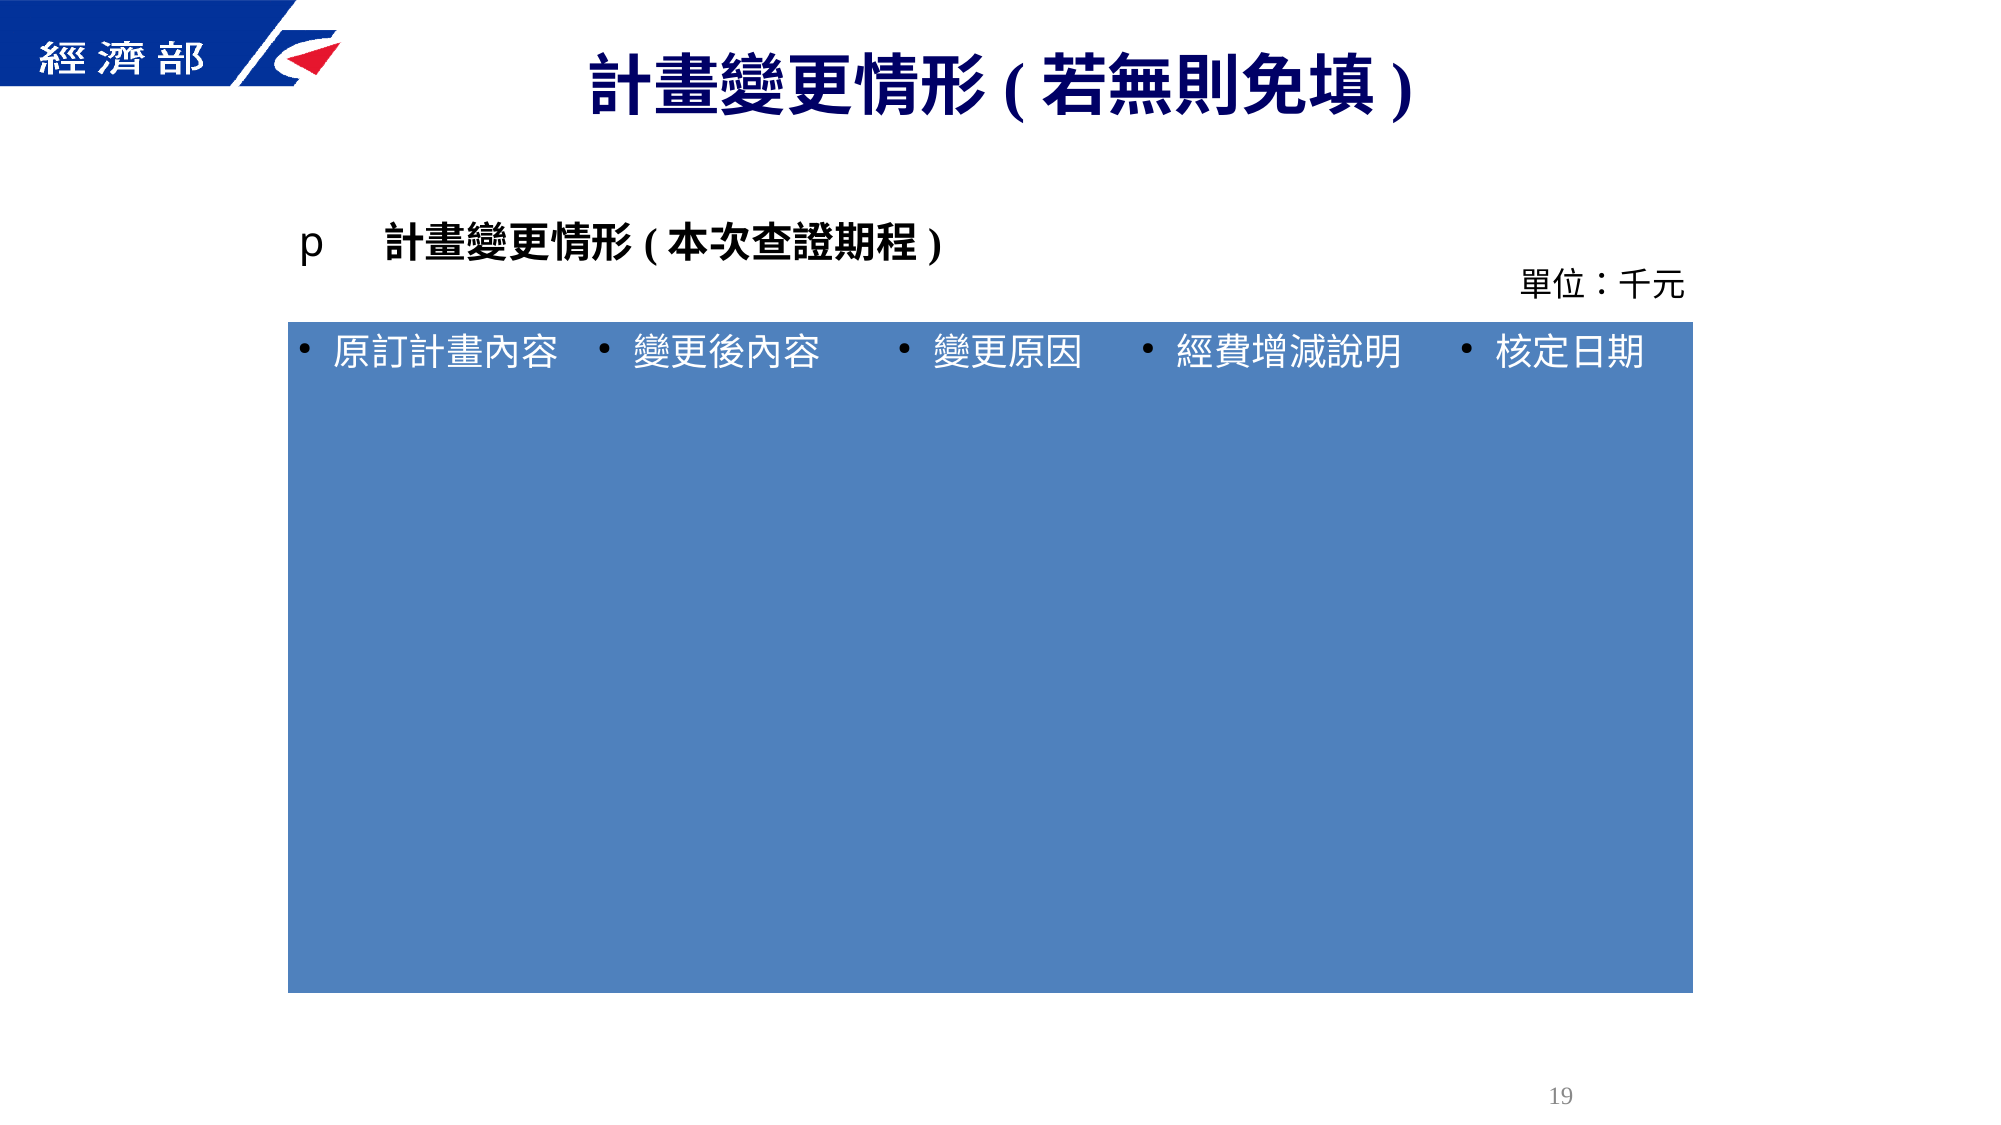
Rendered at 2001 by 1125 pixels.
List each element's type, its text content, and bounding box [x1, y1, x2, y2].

title 計畫變更情形(若無則免填) [99, 23, 1900, 143]
table_header 核定日期 [1412, 322, 1693, 417]
table_header 原訂計畫內容 [288, 322, 569, 417]
table_header 變更後內容 [569, 322, 850, 417]
table_cell [1412, 417, 1693, 993]
text_box 18 [1533, 1065, 2000, 1125]
table_cell [850, 417, 1131, 993]
table_cell [569, 417, 850, 993]
table_header 經費增減說明 [1131, 322, 1412, 417]
list 計畫變更情形(本次查證期程) [283, 208, 1666, 297]
table_cell [1131, 417, 1412, 993]
table_cell [288, 417, 569, 993]
table_header 變更原因 [850, 322, 1131, 417]
text_box 單位：千元 [1504, 255, 1701, 310]
